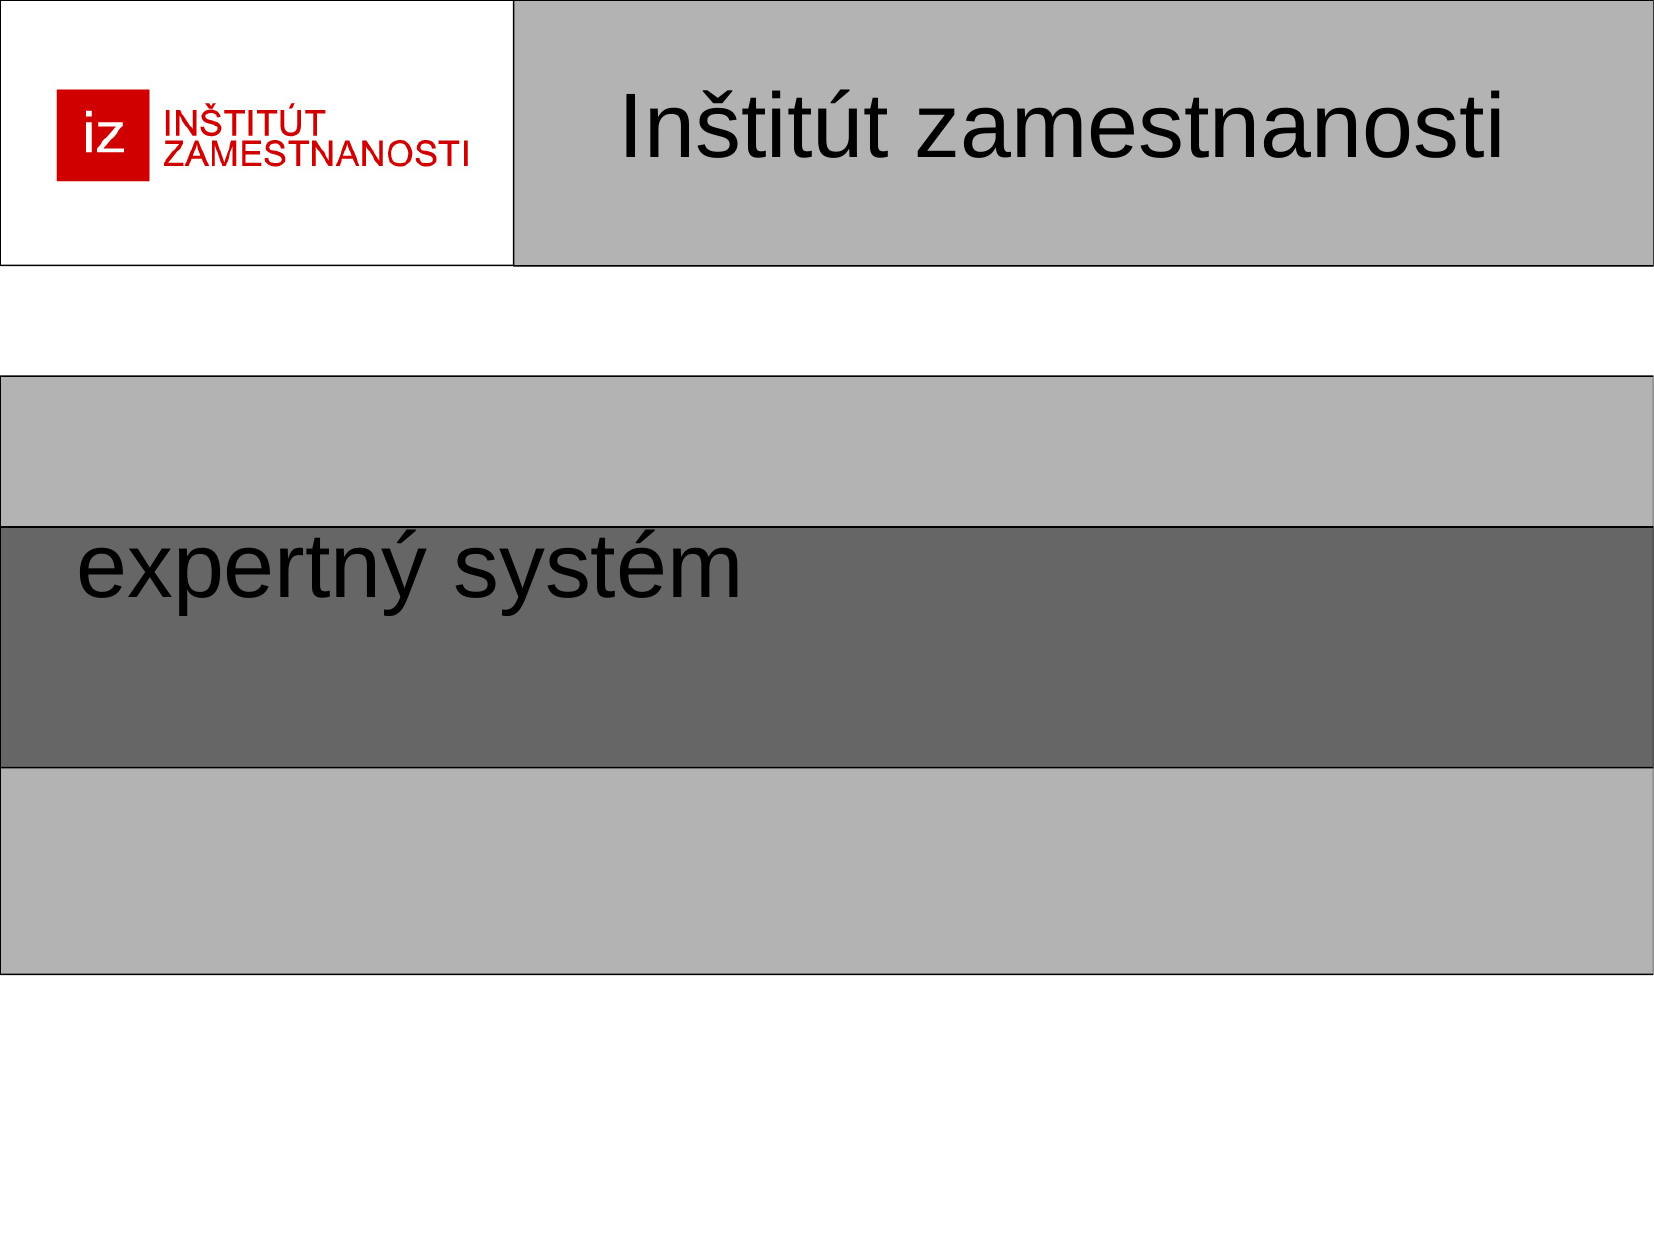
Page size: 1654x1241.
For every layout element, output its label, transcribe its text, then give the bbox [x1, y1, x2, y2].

text_box [0, 376, 1654, 975]
picture [5, 8, 512, 257]
list expertný systém [59, 531, 1506, 768]
title Inštitút zamestnanosti [561, 29, 1565, 237]
